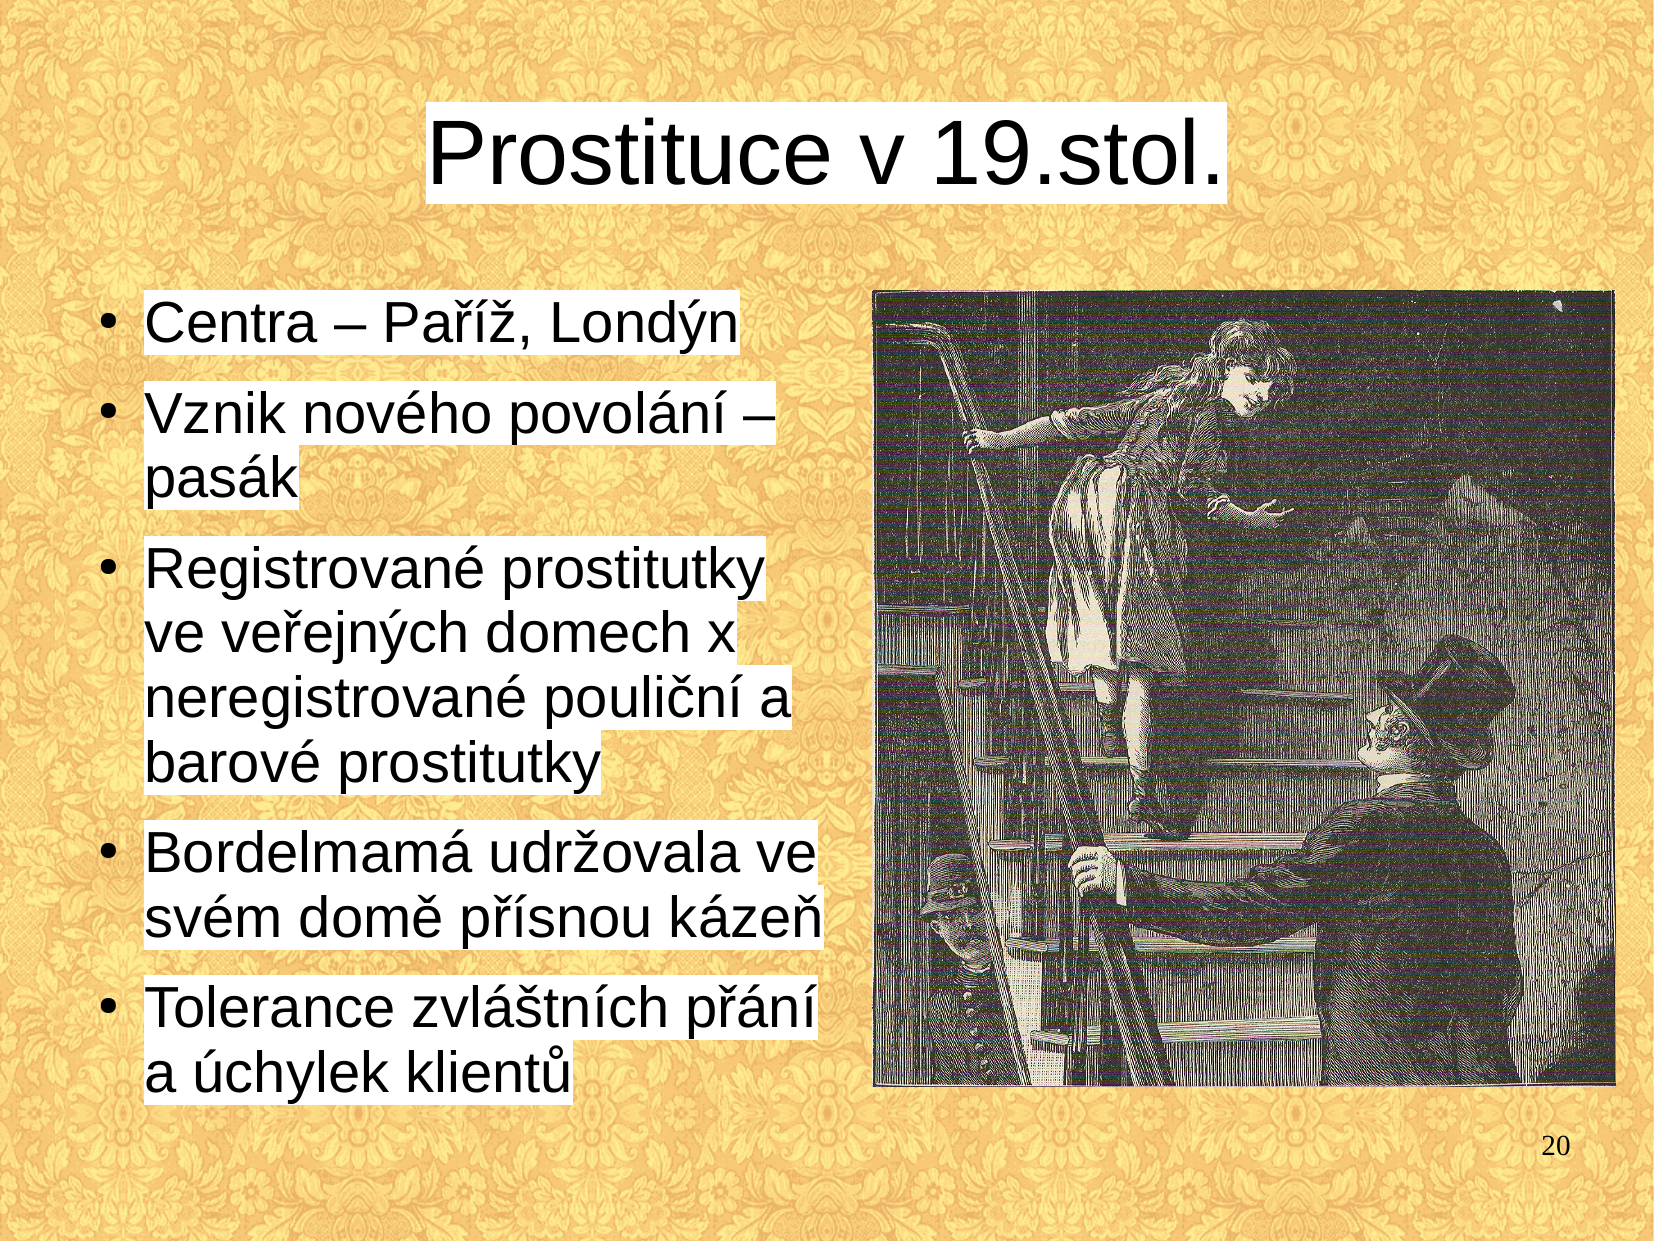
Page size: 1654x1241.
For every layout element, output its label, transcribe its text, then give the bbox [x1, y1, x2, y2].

list Centra – Paříž, Londýn Vznik nového povolání – pasák Registrované prostitutky ve veřejných domech x neregistrované pouliční a barové prostitutky Bordelmamá udržovala ve svém domě přísnou kázeň Tolerance zvláštních přání a úchylek klientů [82, 290, 827, 1182]
picture [0, 0, 1654, 1241]
title Prostituce v 19.stol. [82, 49, 1571, 257]
